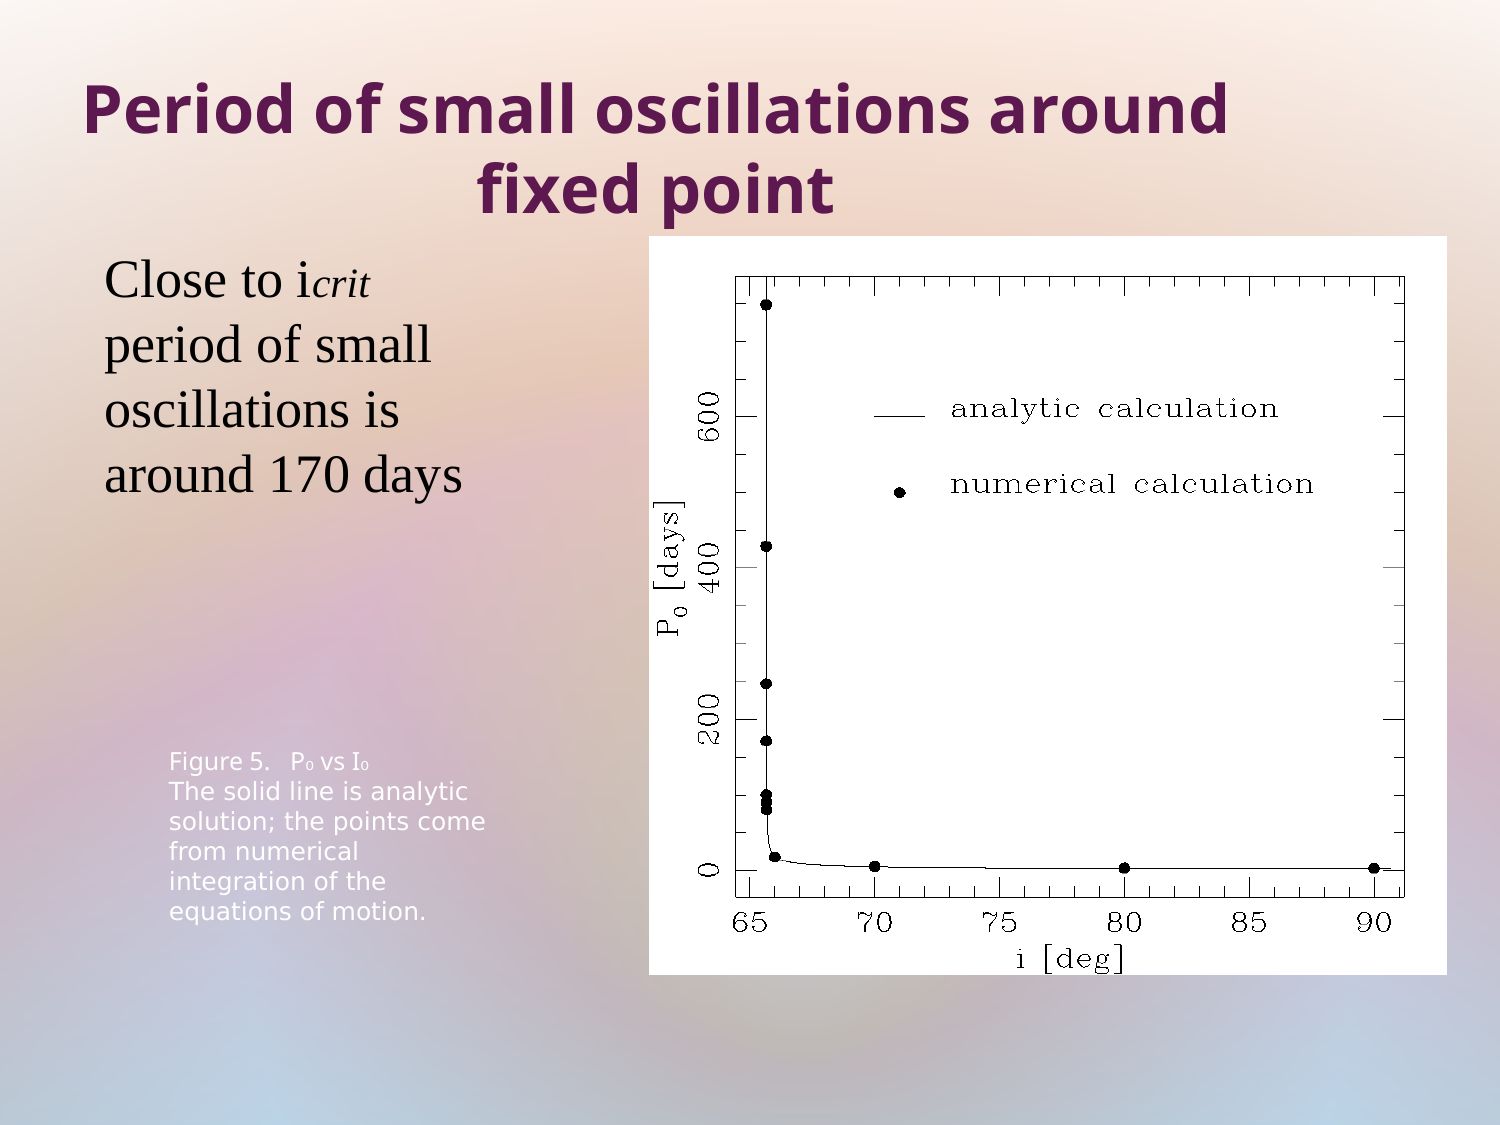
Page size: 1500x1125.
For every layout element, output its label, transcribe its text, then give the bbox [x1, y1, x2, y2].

title Period of small oscillations around fixed point [62, 59, 1250, 213]
picture [0, 0, 1500, 1125]
text_box Figure 5. P₀ vs I₀ The solid line is analytic solution; the points come from numerical integration of the equations of motion. [154, 738, 502, 933]
list Close to icrit period of small oscillations is around 170 days [89, 236, 502, 591]
